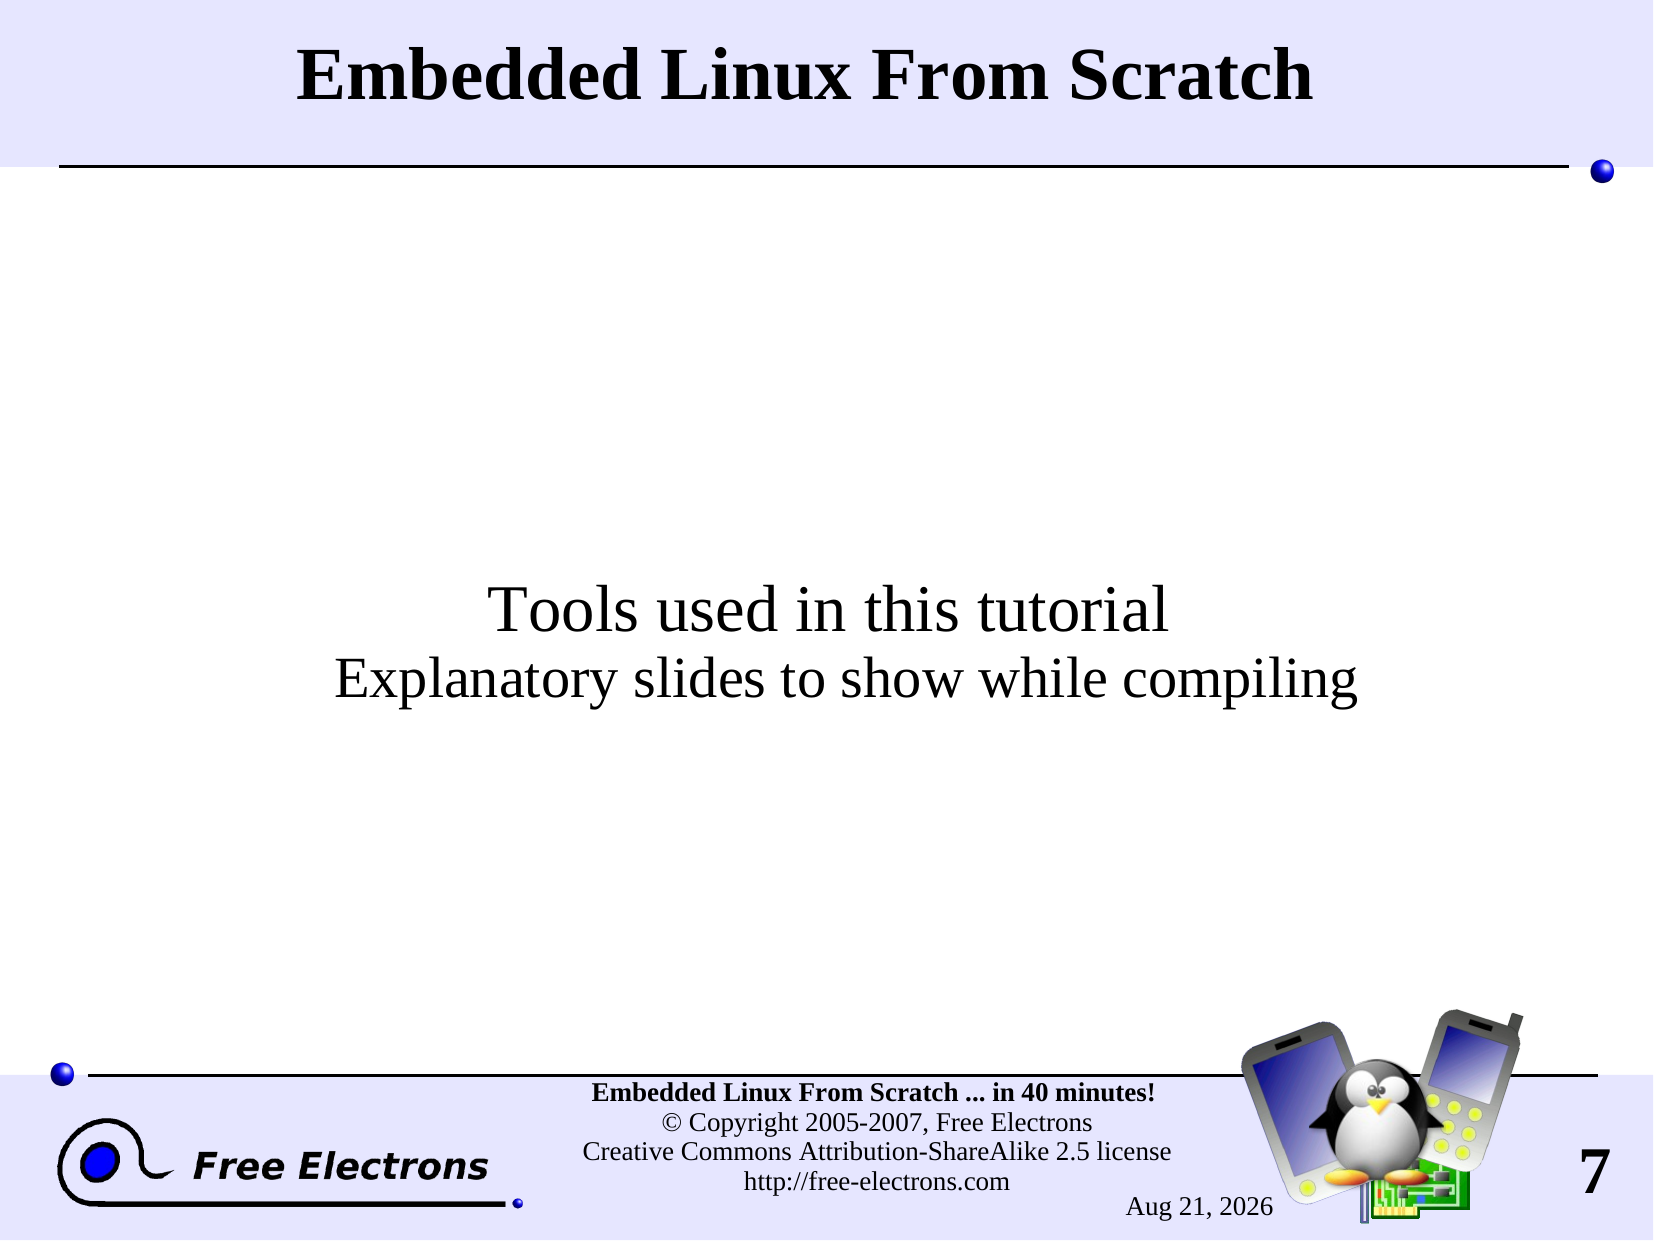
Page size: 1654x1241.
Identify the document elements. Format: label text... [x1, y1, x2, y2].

picture [50, 1107, 527, 1216]
subtitle Tools used in this tutorial Explanatory slides to show while compiling [105, 216, 1518, 1066]
picture [1231, 1007, 1538, 1241]
title Embedded Linux From Scratch [60, 18, 1551, 132]
